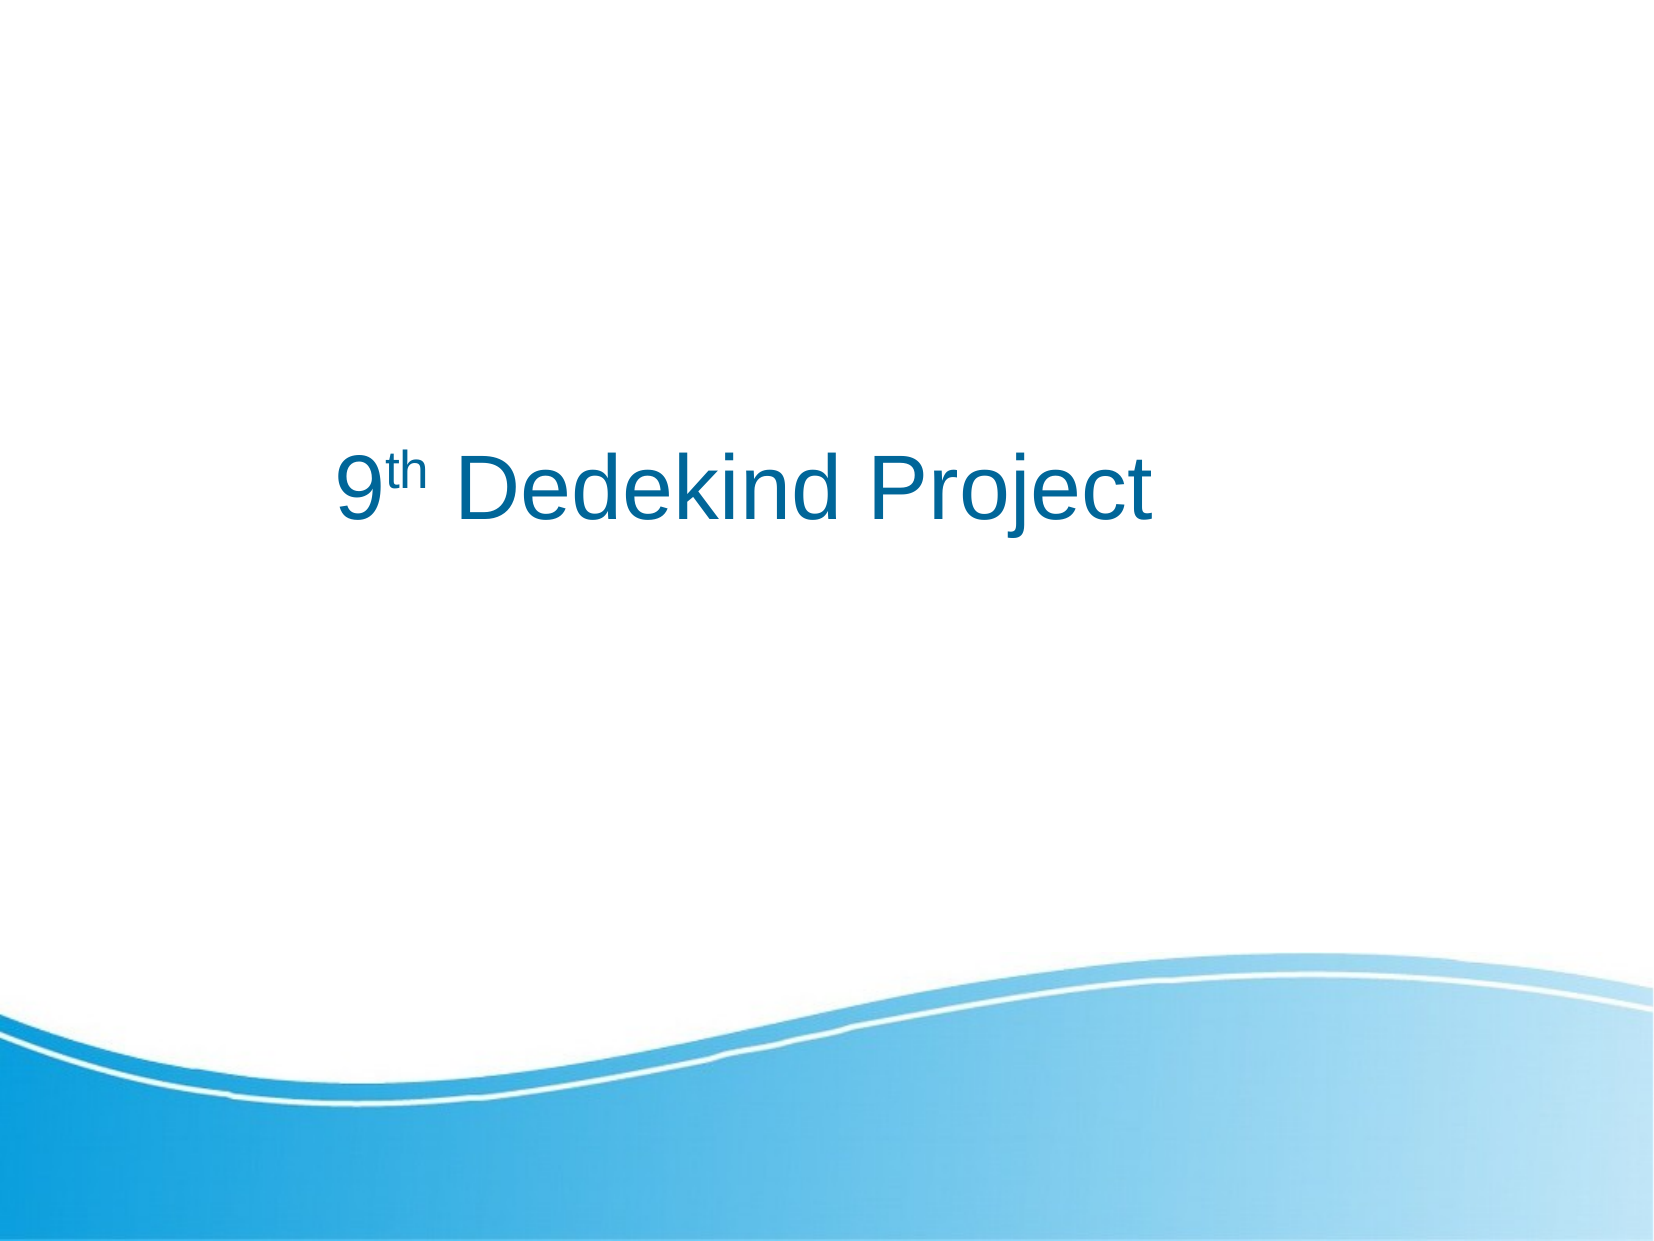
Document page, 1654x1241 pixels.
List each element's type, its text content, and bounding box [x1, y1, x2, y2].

picture [0, 952, 1654, 1241]
title 9th Dedekind Project [0, 384, 1489, 592]
